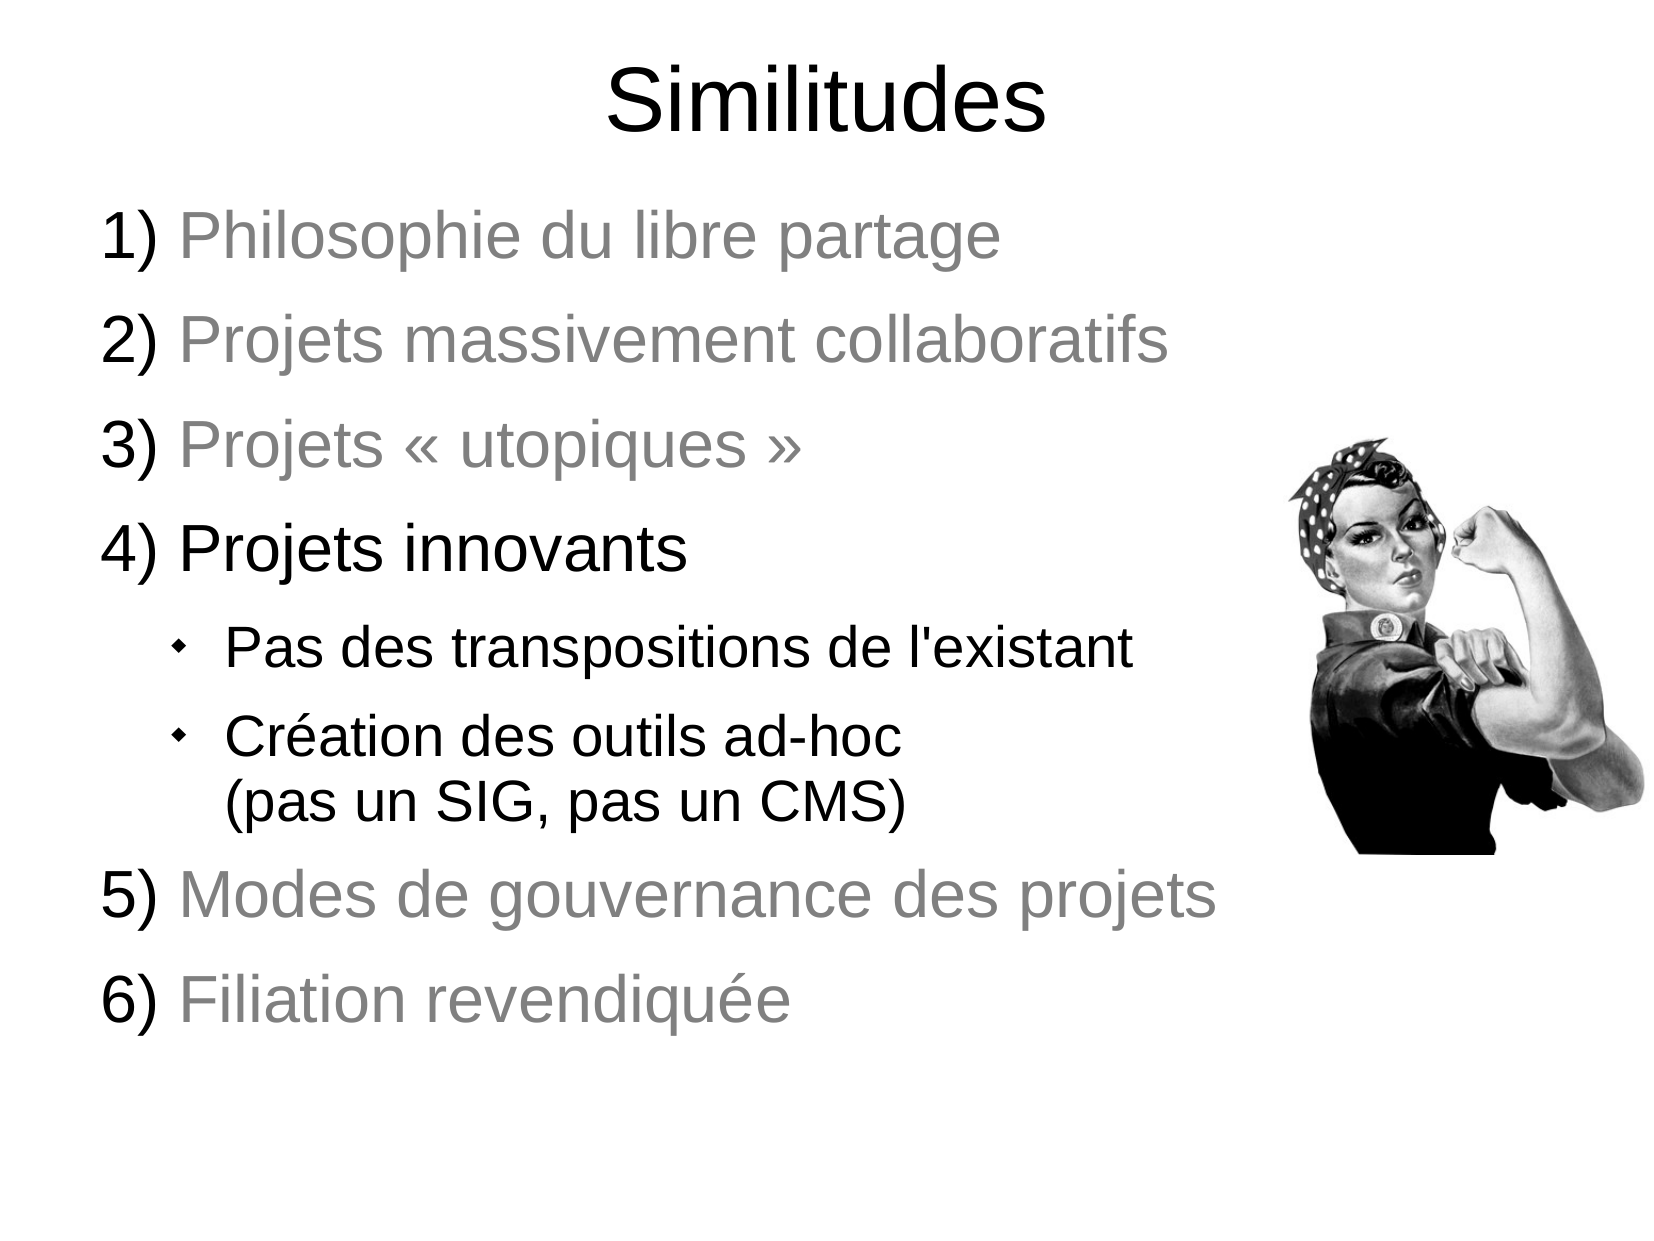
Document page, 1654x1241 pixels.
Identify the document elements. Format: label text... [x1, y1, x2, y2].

list Philosophie du libre partage Projets massivement collaboratifs Projets « utopiques » Projets innovants Pas des transpositions de l'existant Création des outils ad-hoc (pas un SIG, pas un CMS) Modes de gouvernance des projets Filiation revendiquée [82, 198, 1538, 1188]
picture [1283, 376, 1654, 855]
title Similitudes [82, 48, 1571, 152]
